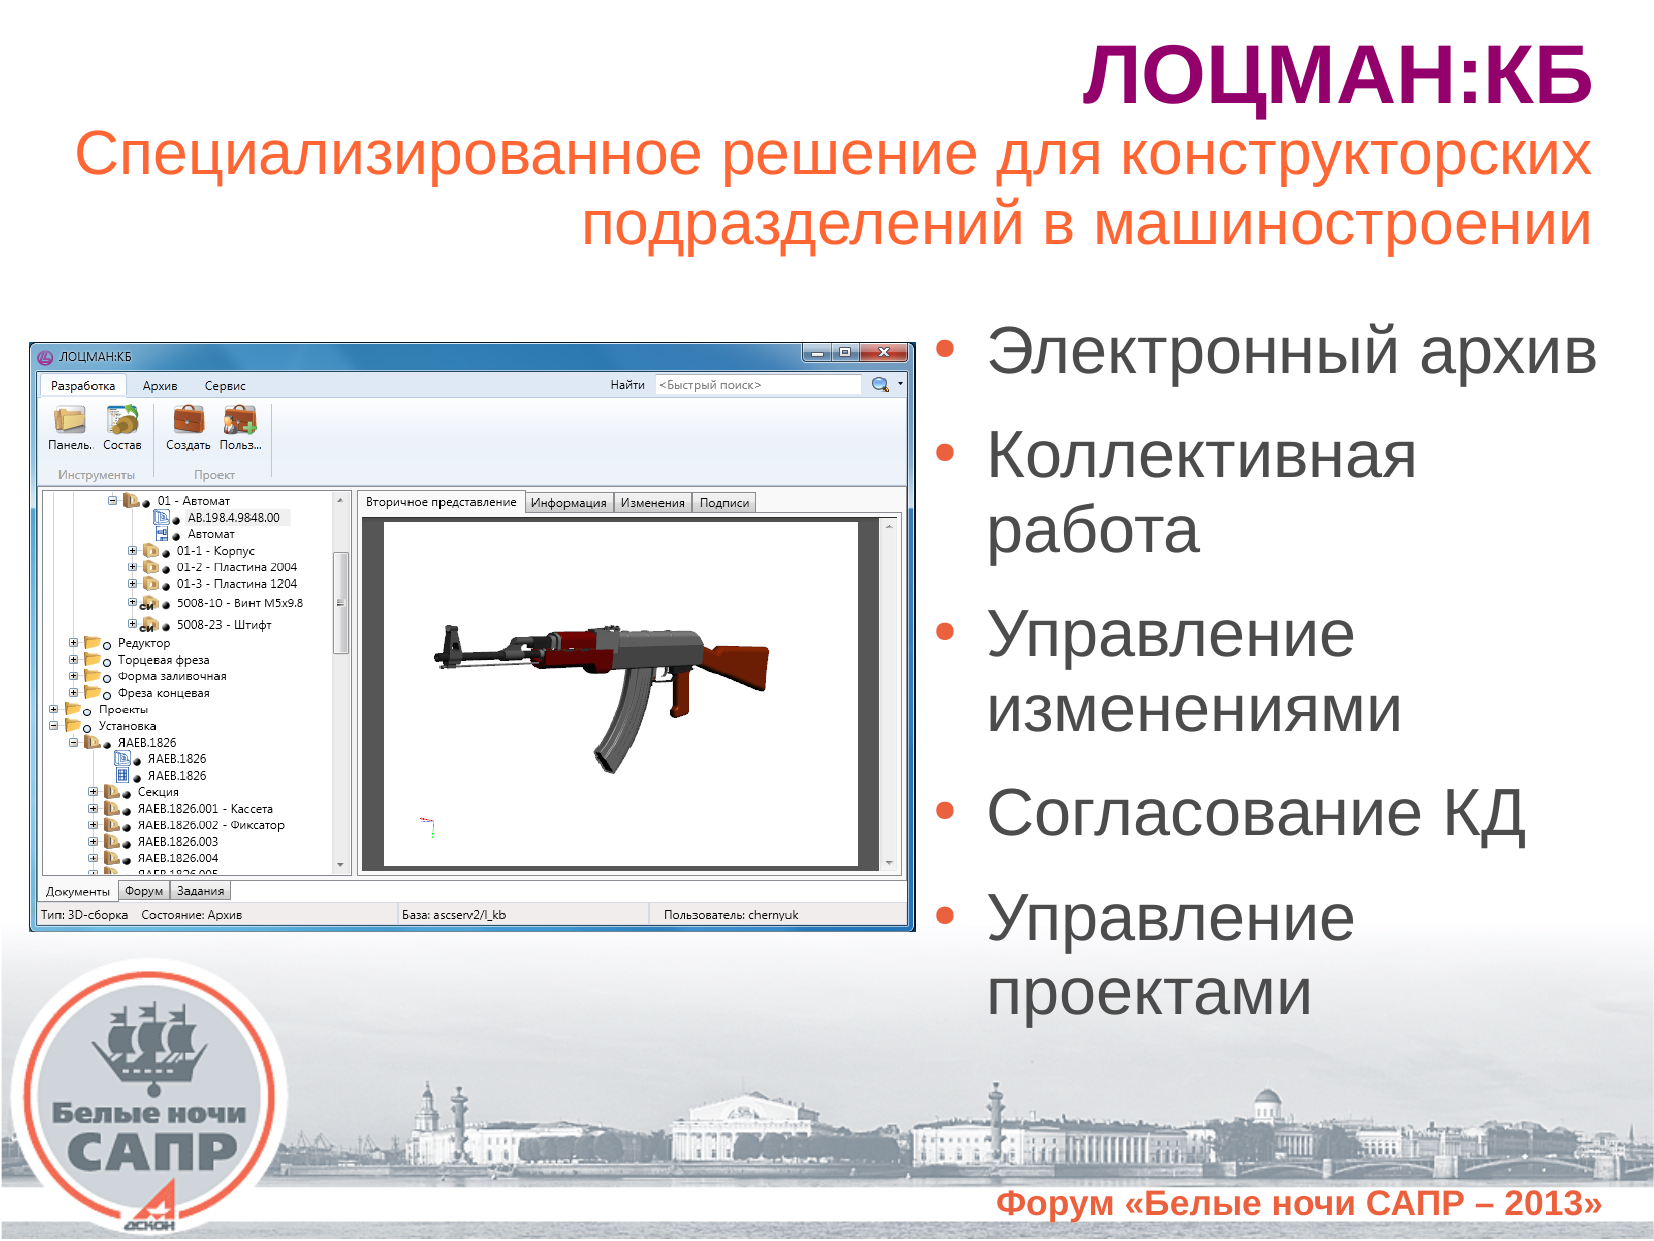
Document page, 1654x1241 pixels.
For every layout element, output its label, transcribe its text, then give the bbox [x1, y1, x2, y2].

list Специализированное решение для конструкторских подразделений в машиностроении [0, 118, 1595, 266]
title ЛОЦМАН:КБ [82, 25, 1595, 118]
picture [1, 0, 1654, 1239]
list Электронный архив Коллективная работа Управление изменениями Согласование КД Управление проектами [915, 312, 1625, 1074]
